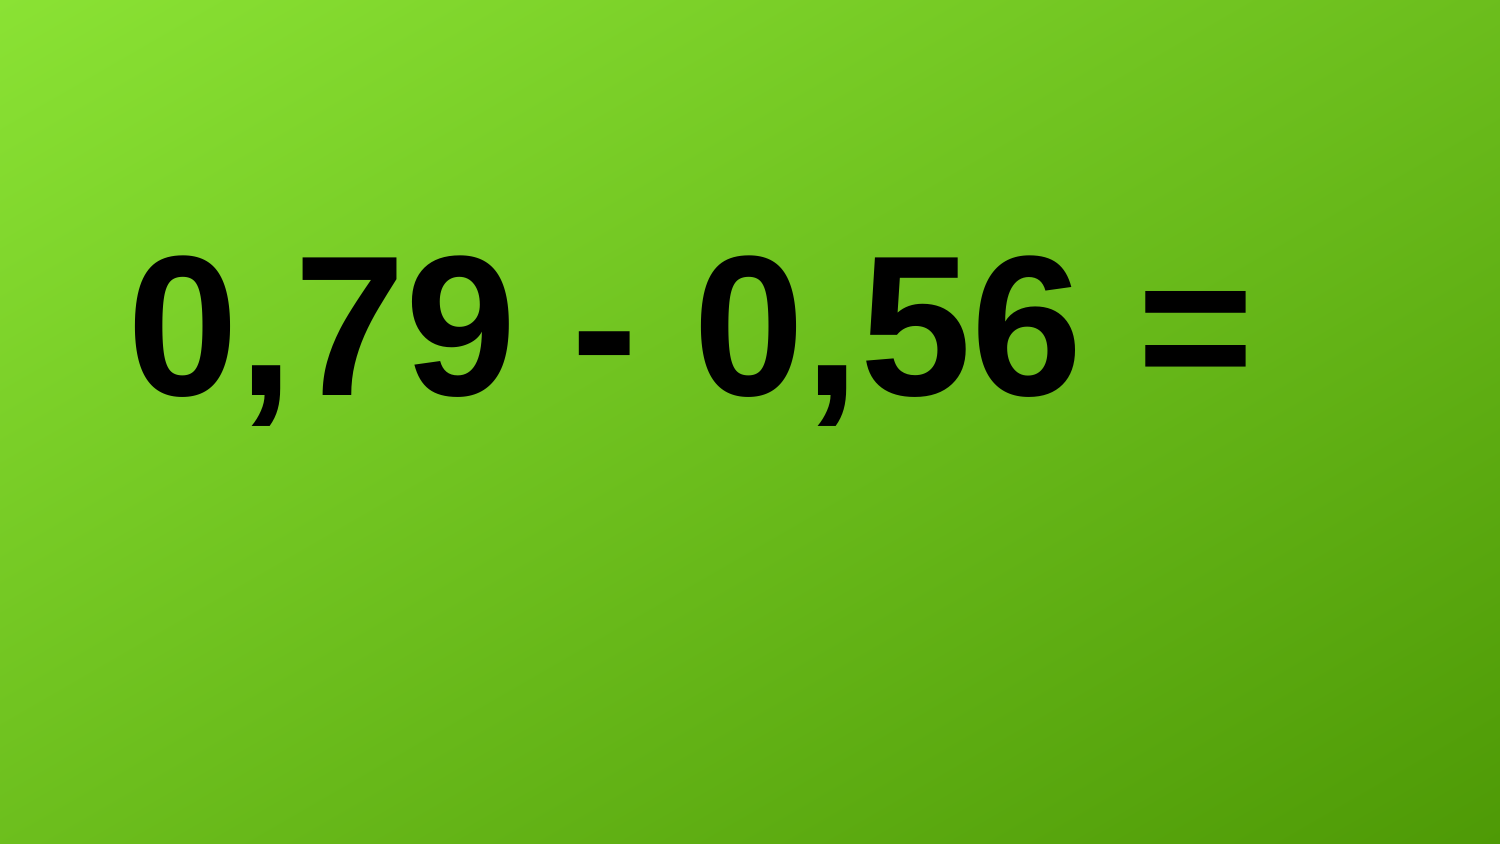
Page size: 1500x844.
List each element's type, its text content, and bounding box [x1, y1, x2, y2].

title 0,79 - 0,56 = [112, 259, 1388, 450]
